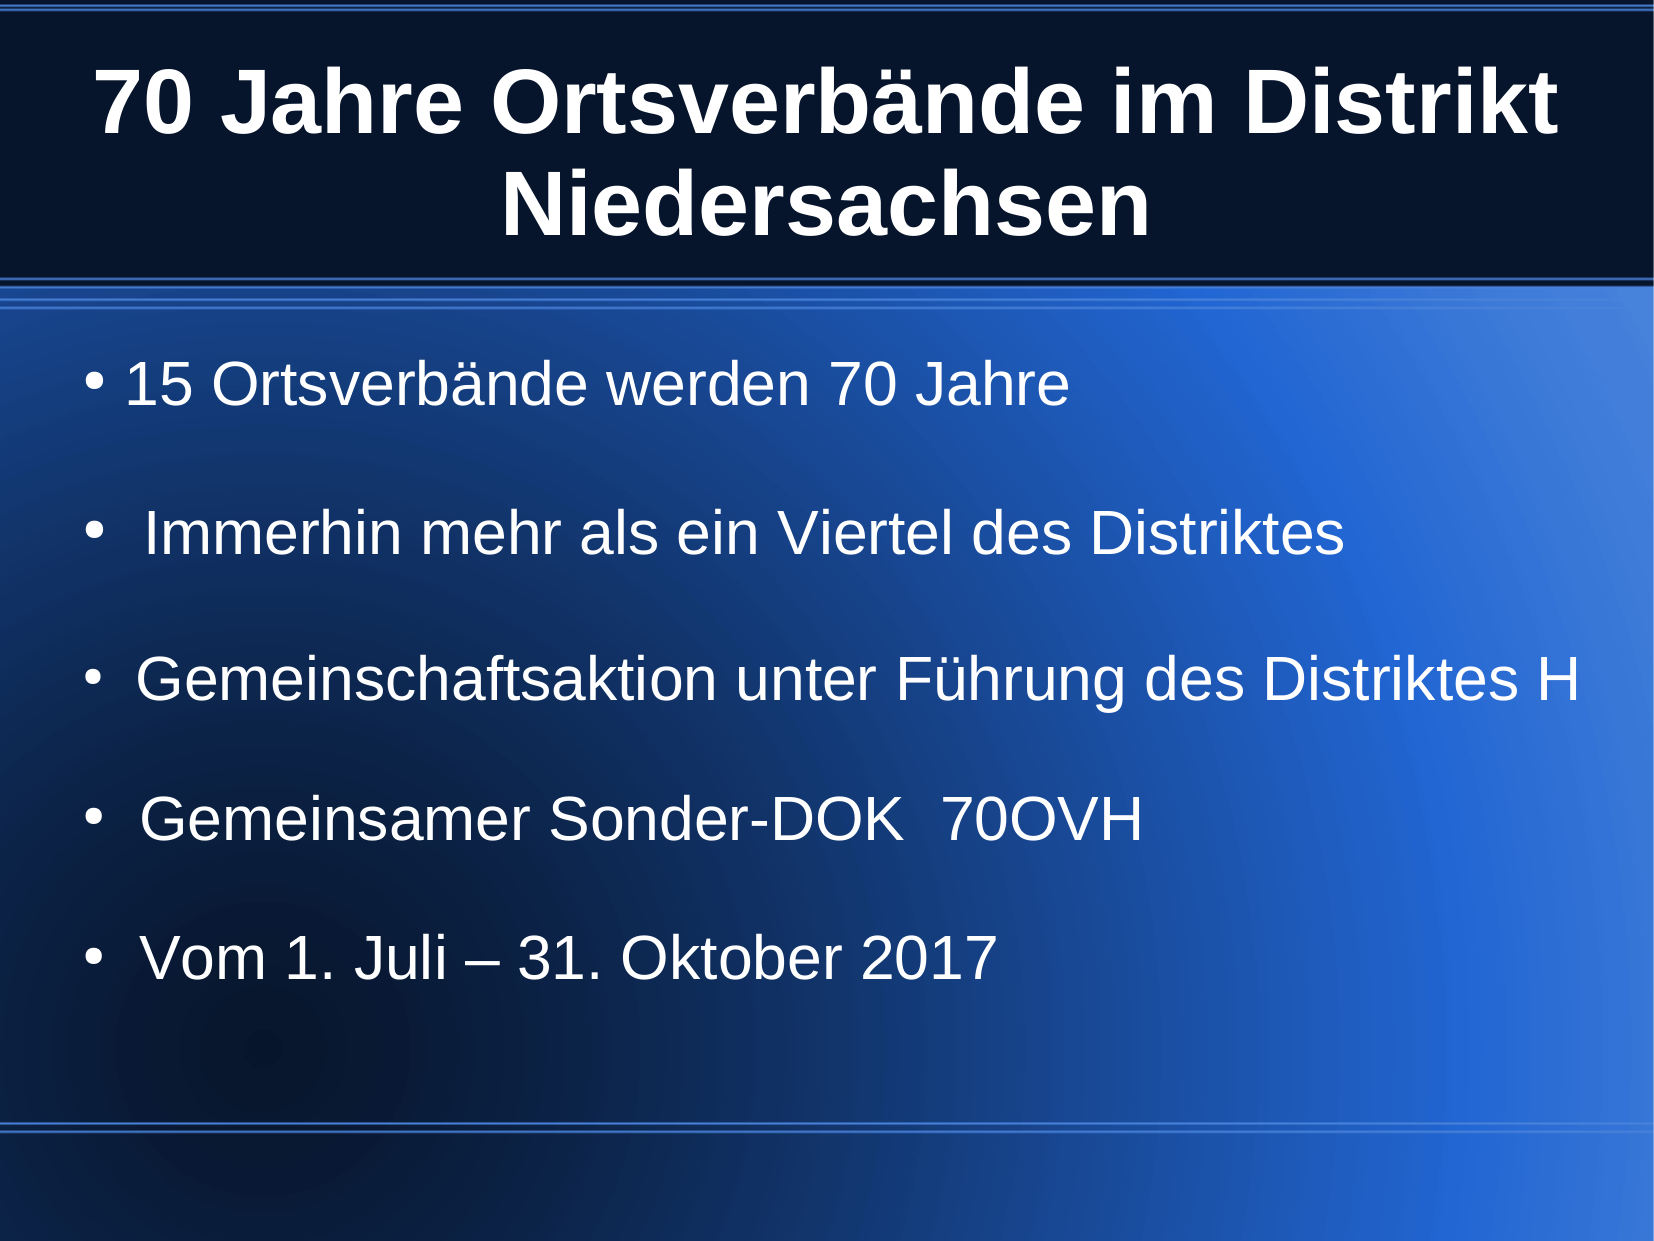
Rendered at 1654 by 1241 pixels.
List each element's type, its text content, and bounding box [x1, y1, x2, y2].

subtitle 15 Ortsverbände werden 70 Jahre Immerhin mehr als ein Viertel des Distriktes Gemeinschaftsaktion unter Führung des Distriktes H Gemeinsamer Sonder-DOK 70OVH Vom 1. Juli – 31. Oktober 2017 [82, 345, 1607, 1067]
picture [0, 0, 1654, 1241]
title 70 Jahre Ortsverbände im Distrikt Niedersachsen [82, 49, 1571, 257]
